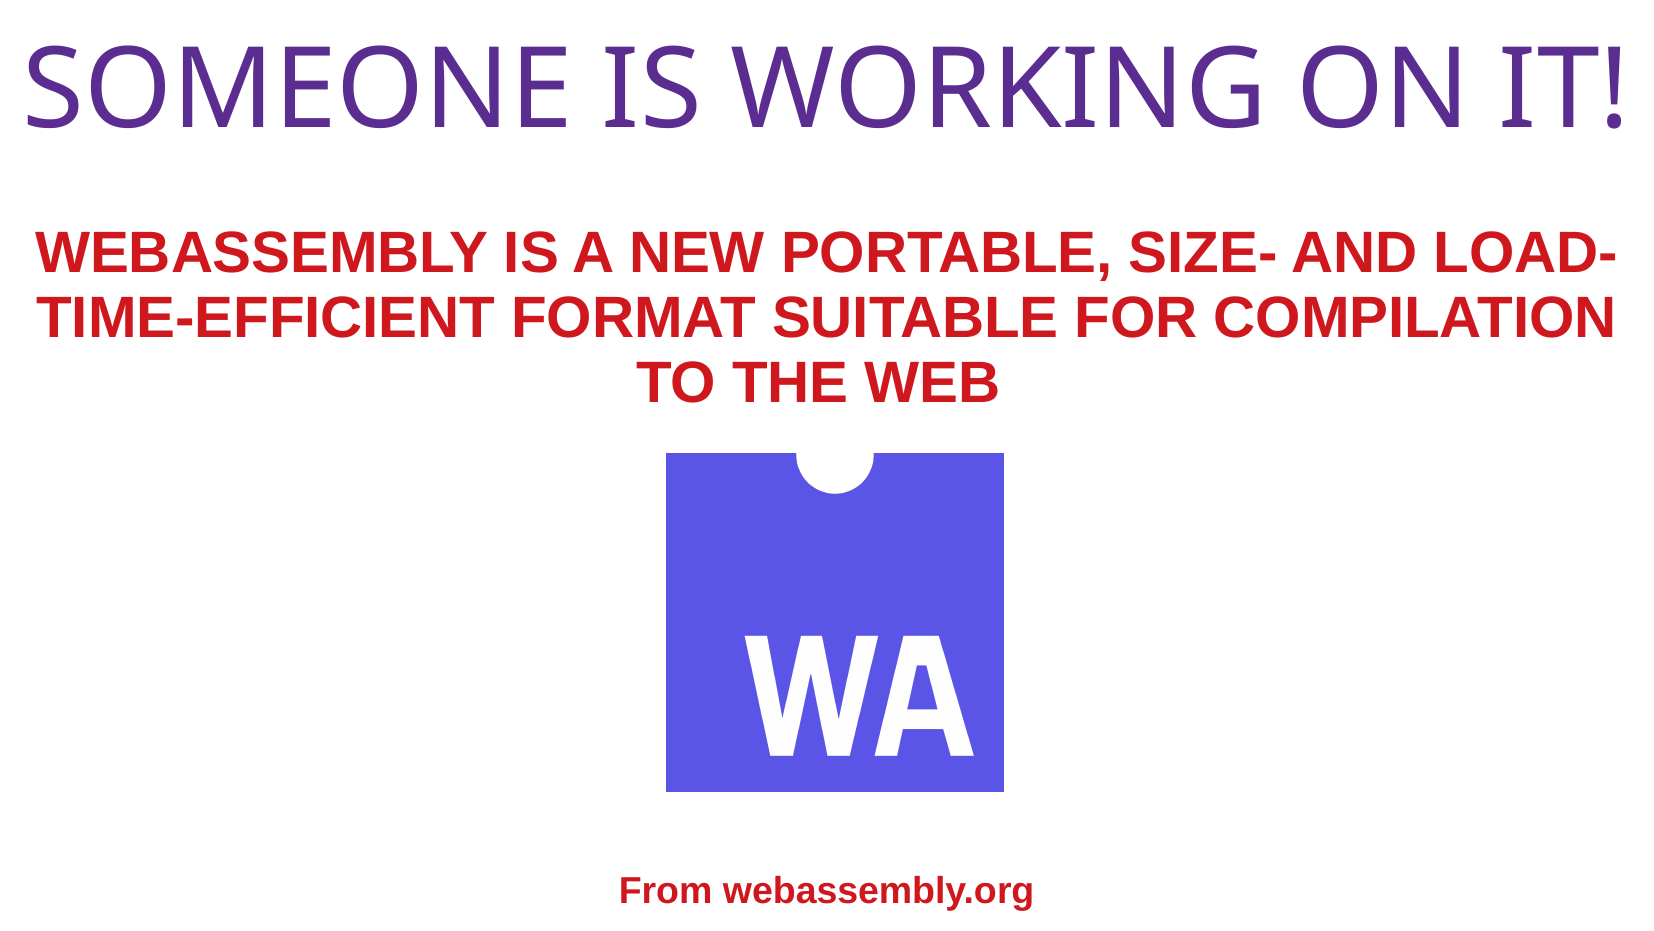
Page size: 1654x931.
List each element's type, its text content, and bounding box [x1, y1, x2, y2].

text_box From webassembly.org [0, 862, 1654, 931]
title SOMEONE IS WORKING ON IT! [0, 5, 1654, 162]
picture [666, 453, 1004, 792]
text_box WEBASSEMBLY IS A NEW PORTABLE, SIZE- AND LOAD-TIME-EFFICIENT FORMAT SUITABLE FOR COMPILATION TO THE WEB [0, 212, 1654, 423]
